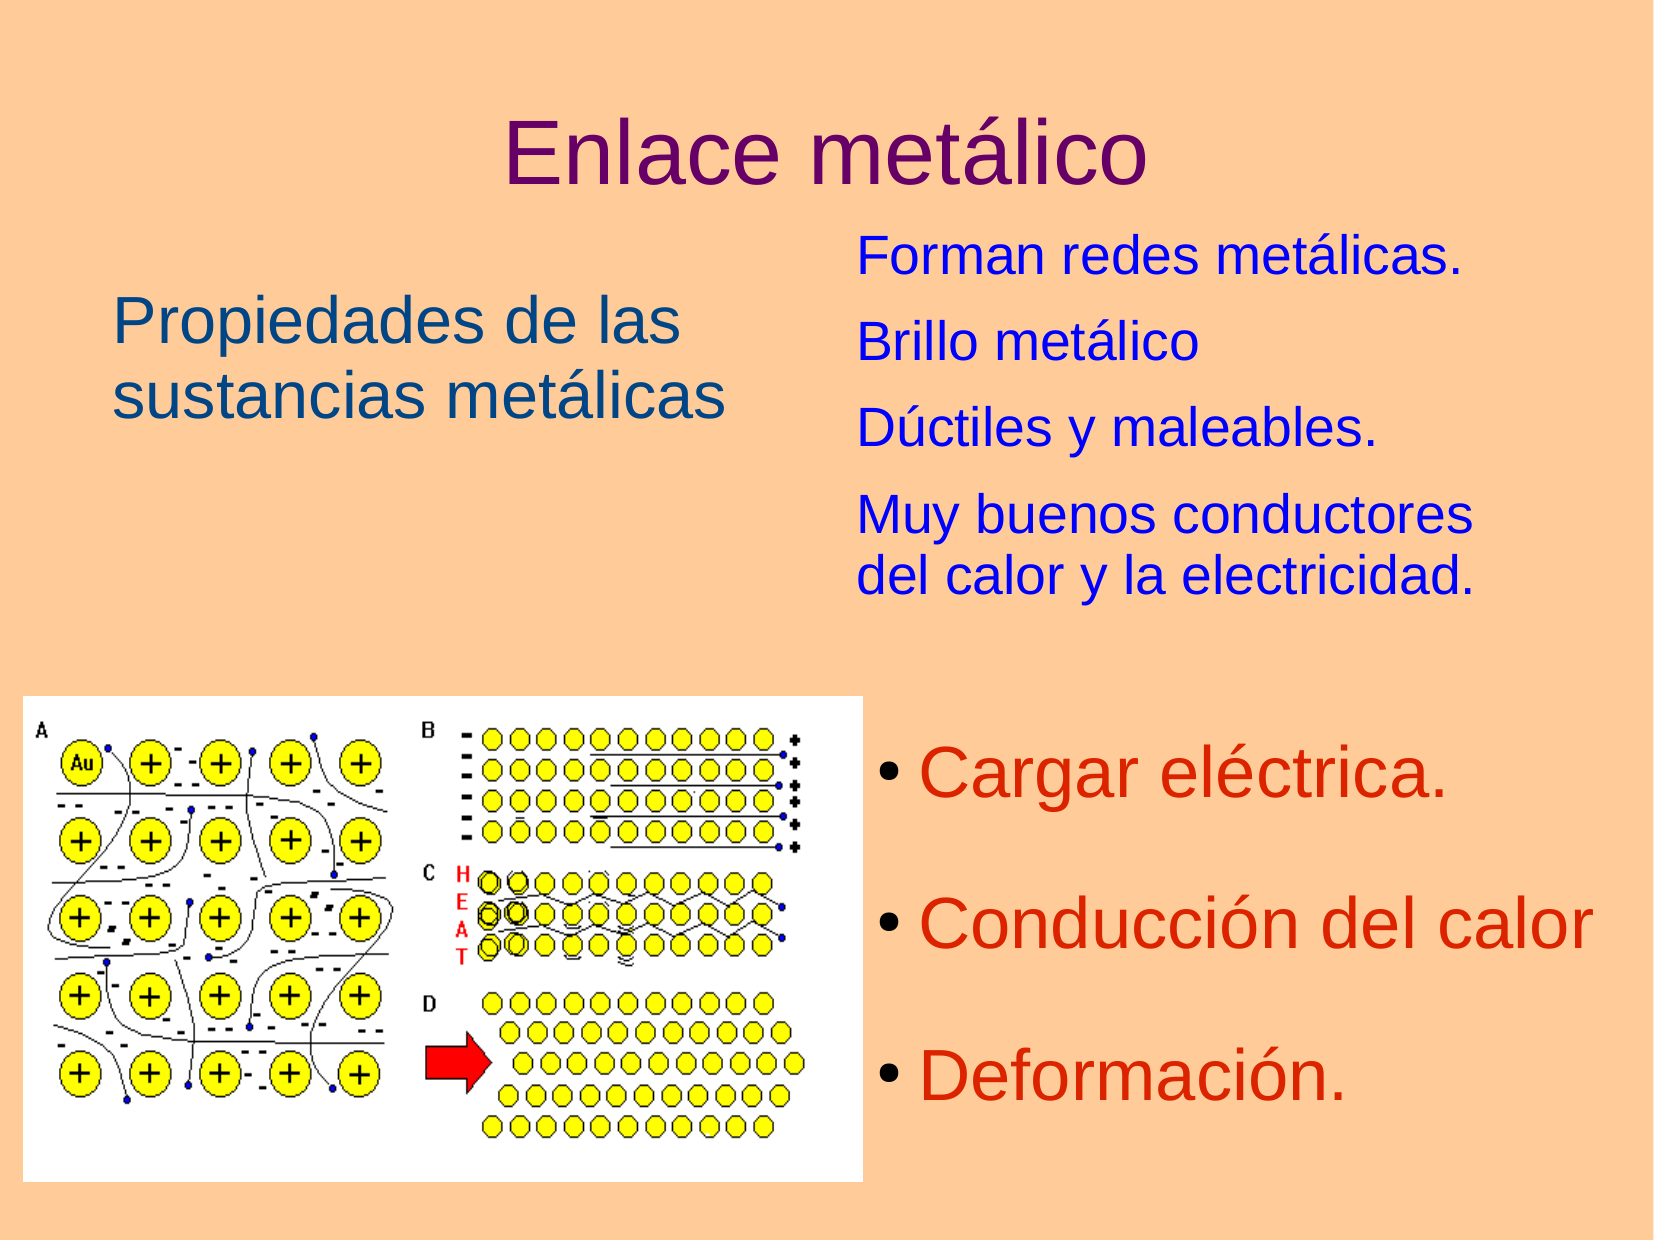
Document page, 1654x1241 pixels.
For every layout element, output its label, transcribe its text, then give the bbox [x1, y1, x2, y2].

picture [23, 696, 863, 1182]
list Cargar eléctrica. Conducción del calor Deformación. [862, 732, 1630, 1170]
list Propiedades de las sustancias metálicas [41, 283, 768, 532]
list Forman redes metálicas. Brillo metálico Dúctiles y maleables. Muy buenos conductores del calor y la electricidad. [797, 224, 1524, 615]
title Enlace metálico [82, 49, 1571, 257]
